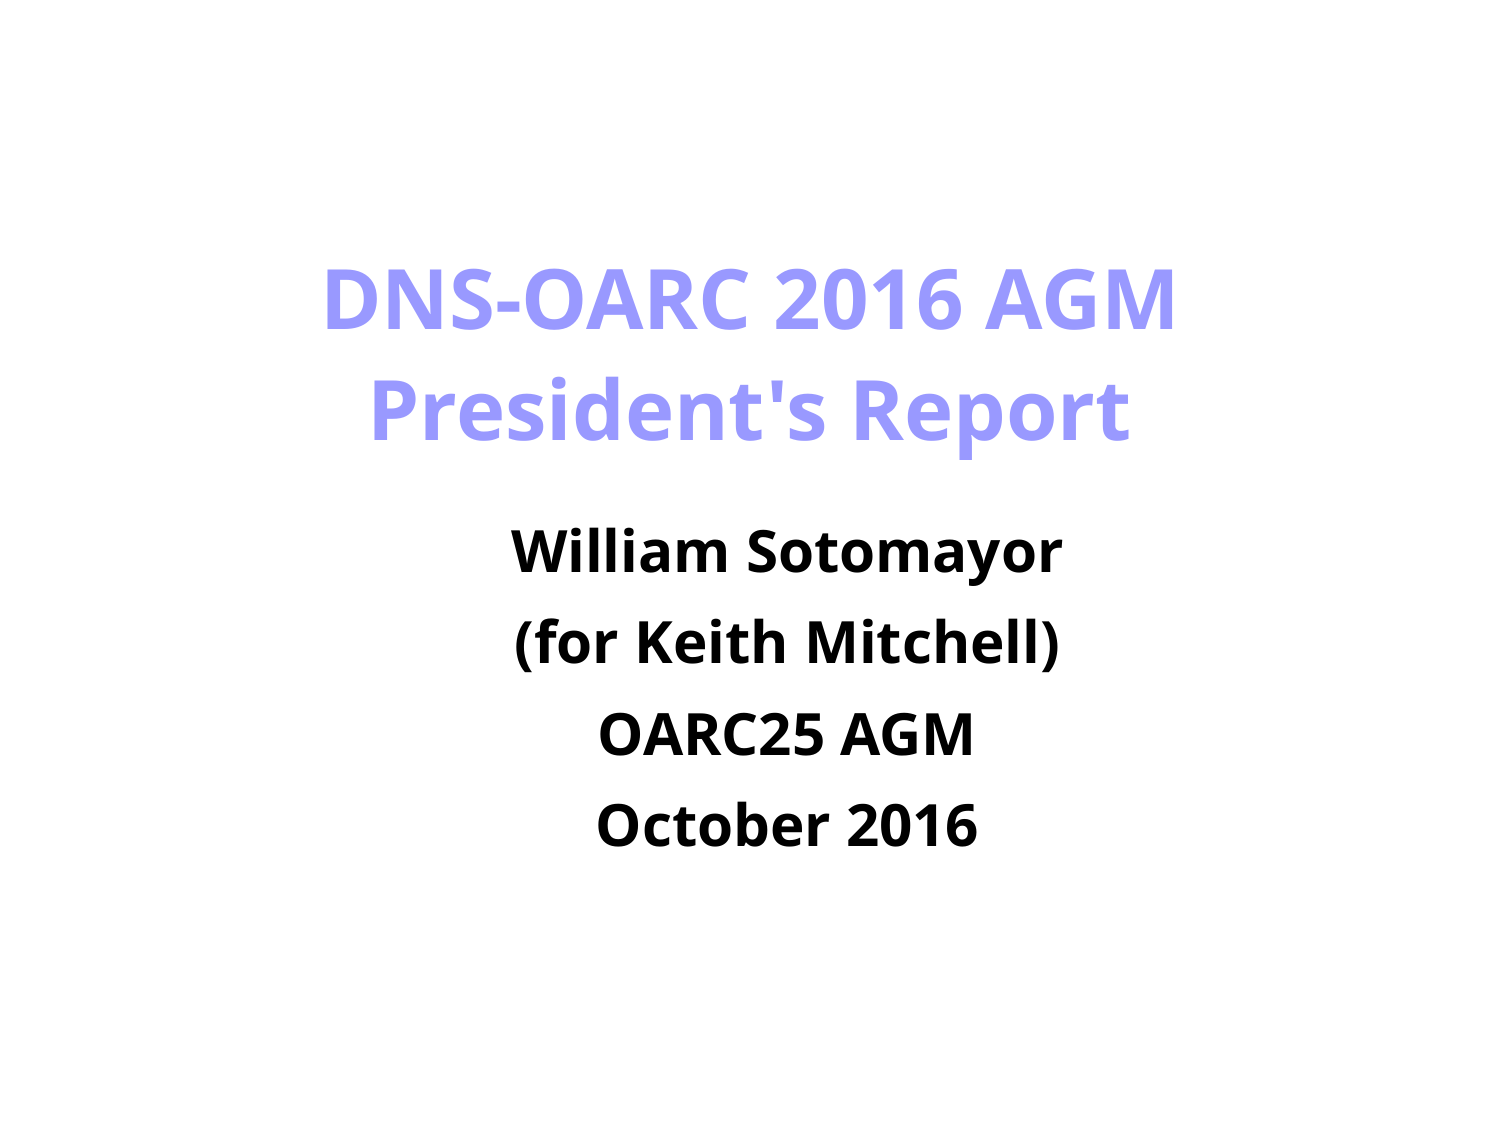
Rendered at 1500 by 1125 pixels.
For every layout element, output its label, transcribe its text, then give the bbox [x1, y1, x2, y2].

title DNS-OARC 2016 AGM President's Report [112, 252, 1388, 452]
subtitle William Sotomayor (for Keith Mitchell) OARC25 AGM October 2016 [225, 487, 1276, 885]
